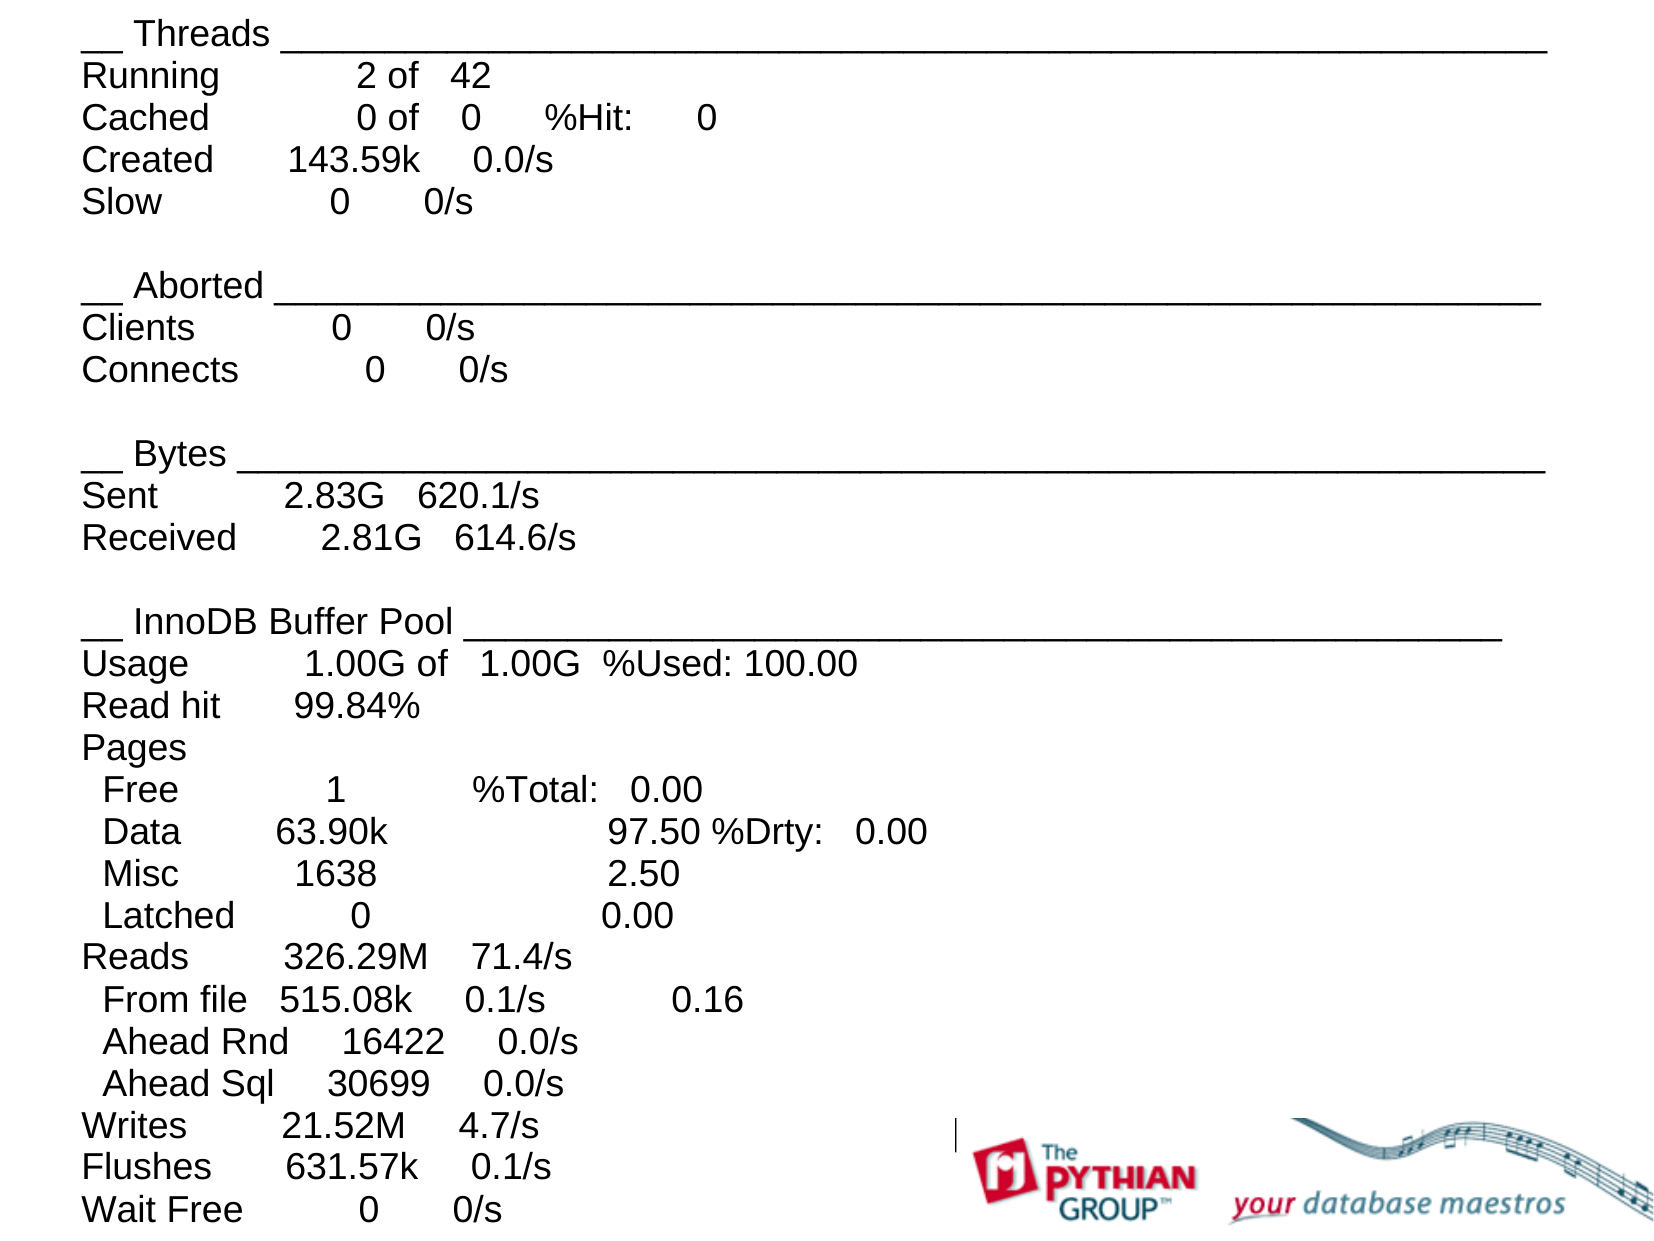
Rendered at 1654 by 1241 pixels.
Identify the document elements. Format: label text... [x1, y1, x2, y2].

picture [1562, 1118, 1654, 1241]
text_box __ Threads _____________________________________________________________ Running 2 of 42 Cached 0 of 0 %Hit: 0 Created 143.59k 0.0/s Slow 0 0/s __ Aborted _____________________________________________________________ Clients 0 0/s Connects 0 0/s __ Bytes _______________________________________________________________ Sent 2.83G 620.1/s Received 2.81G 614.6/s __ InnoDB Buffer Pool __________________________________________________ Usage 1.00G of 1.00G %Used: 100.00 Read hit 99.84% Pages Free 1 %Total: 0.00 Data 63.90k 97.50 %Drty: 0.00 Misc 1638 2.50 Latched 0 0.00 Reads 326.29M 71.4/s From file 515.08k 0.1/s 0.16 Ahead Rnd 16422 0.0/s Ahead Sql 30699 0.0/s Writes 21.52M 4.7/s Flushes 631.57k 0.1/s Wait Free 0 0/s [66, 4, 1562, 1241]
